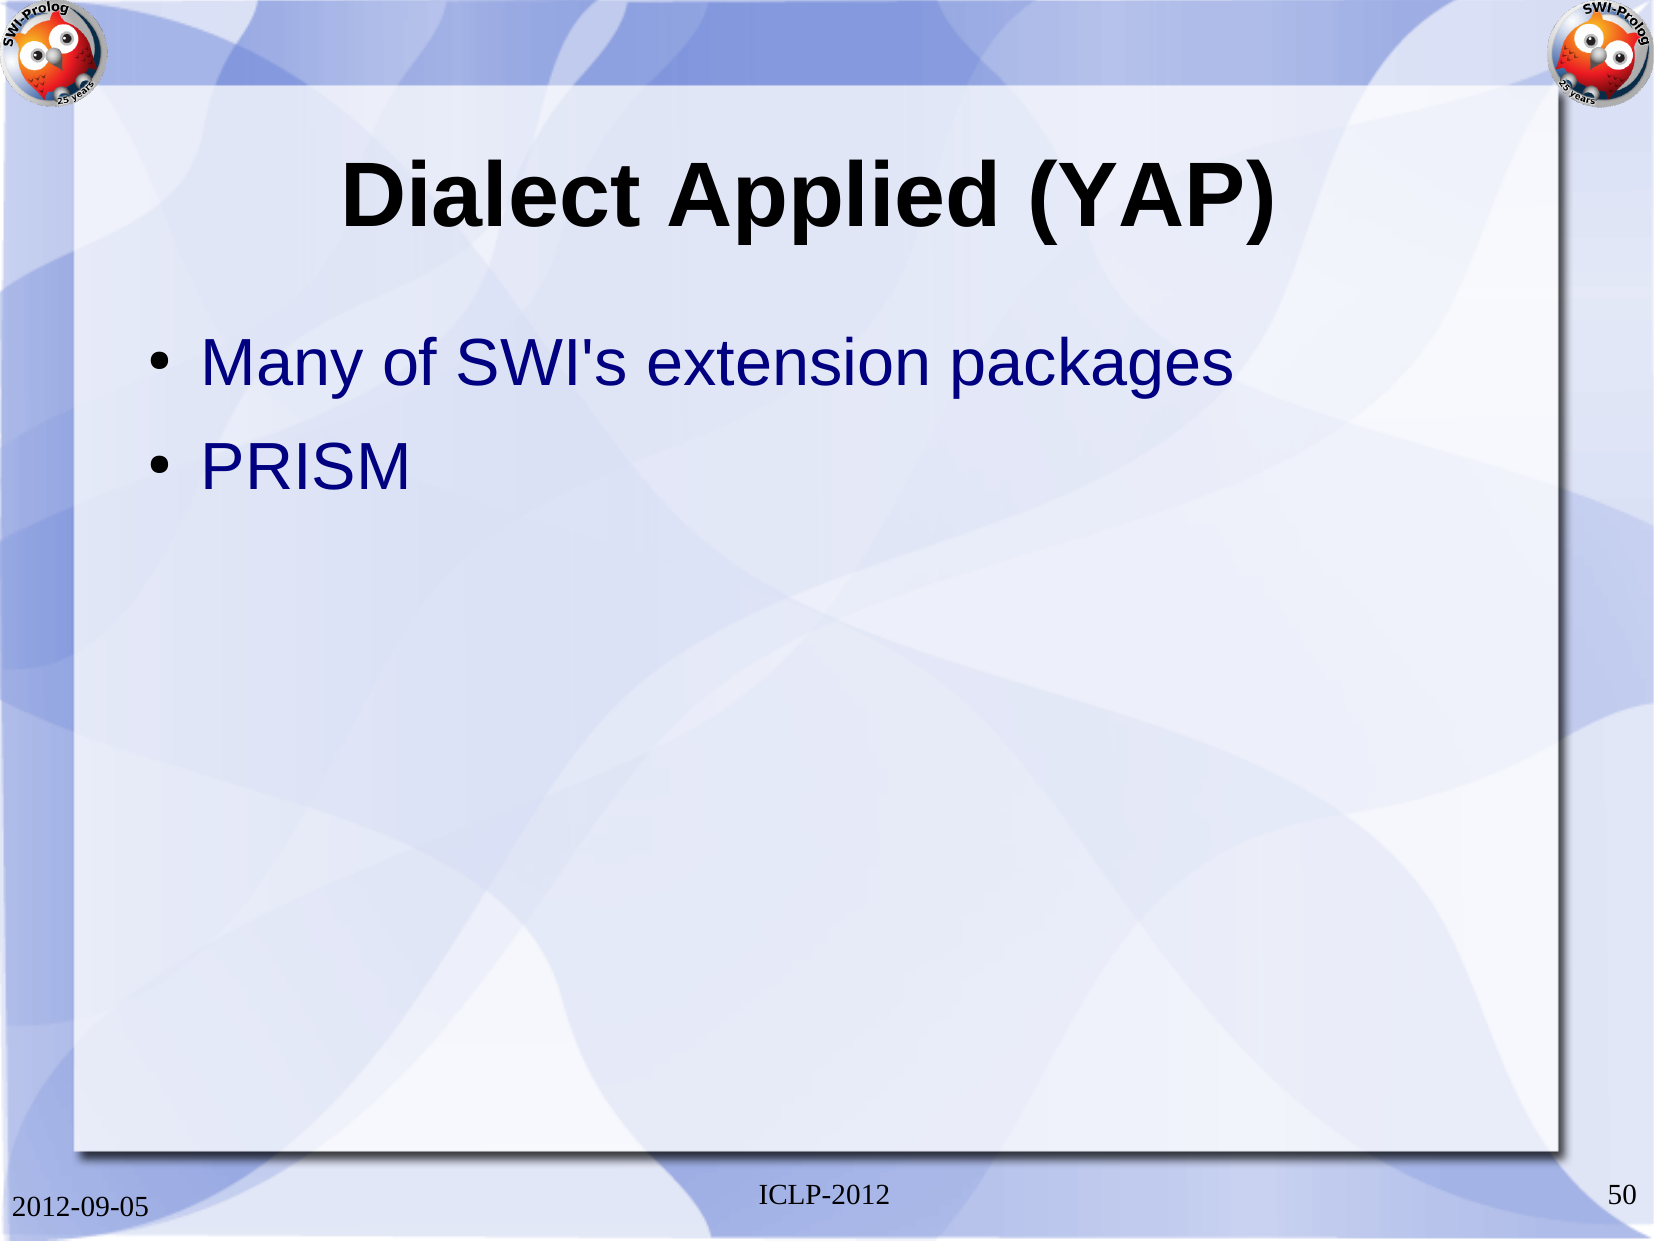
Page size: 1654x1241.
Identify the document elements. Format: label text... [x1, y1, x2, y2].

picture [0, 0, 1654, 1241]
title Dialect Applied (YAP) [82, 90, 1536, 298]
list Many of SWI's extension packages PRISM [129, 324, 1489, 1045]
